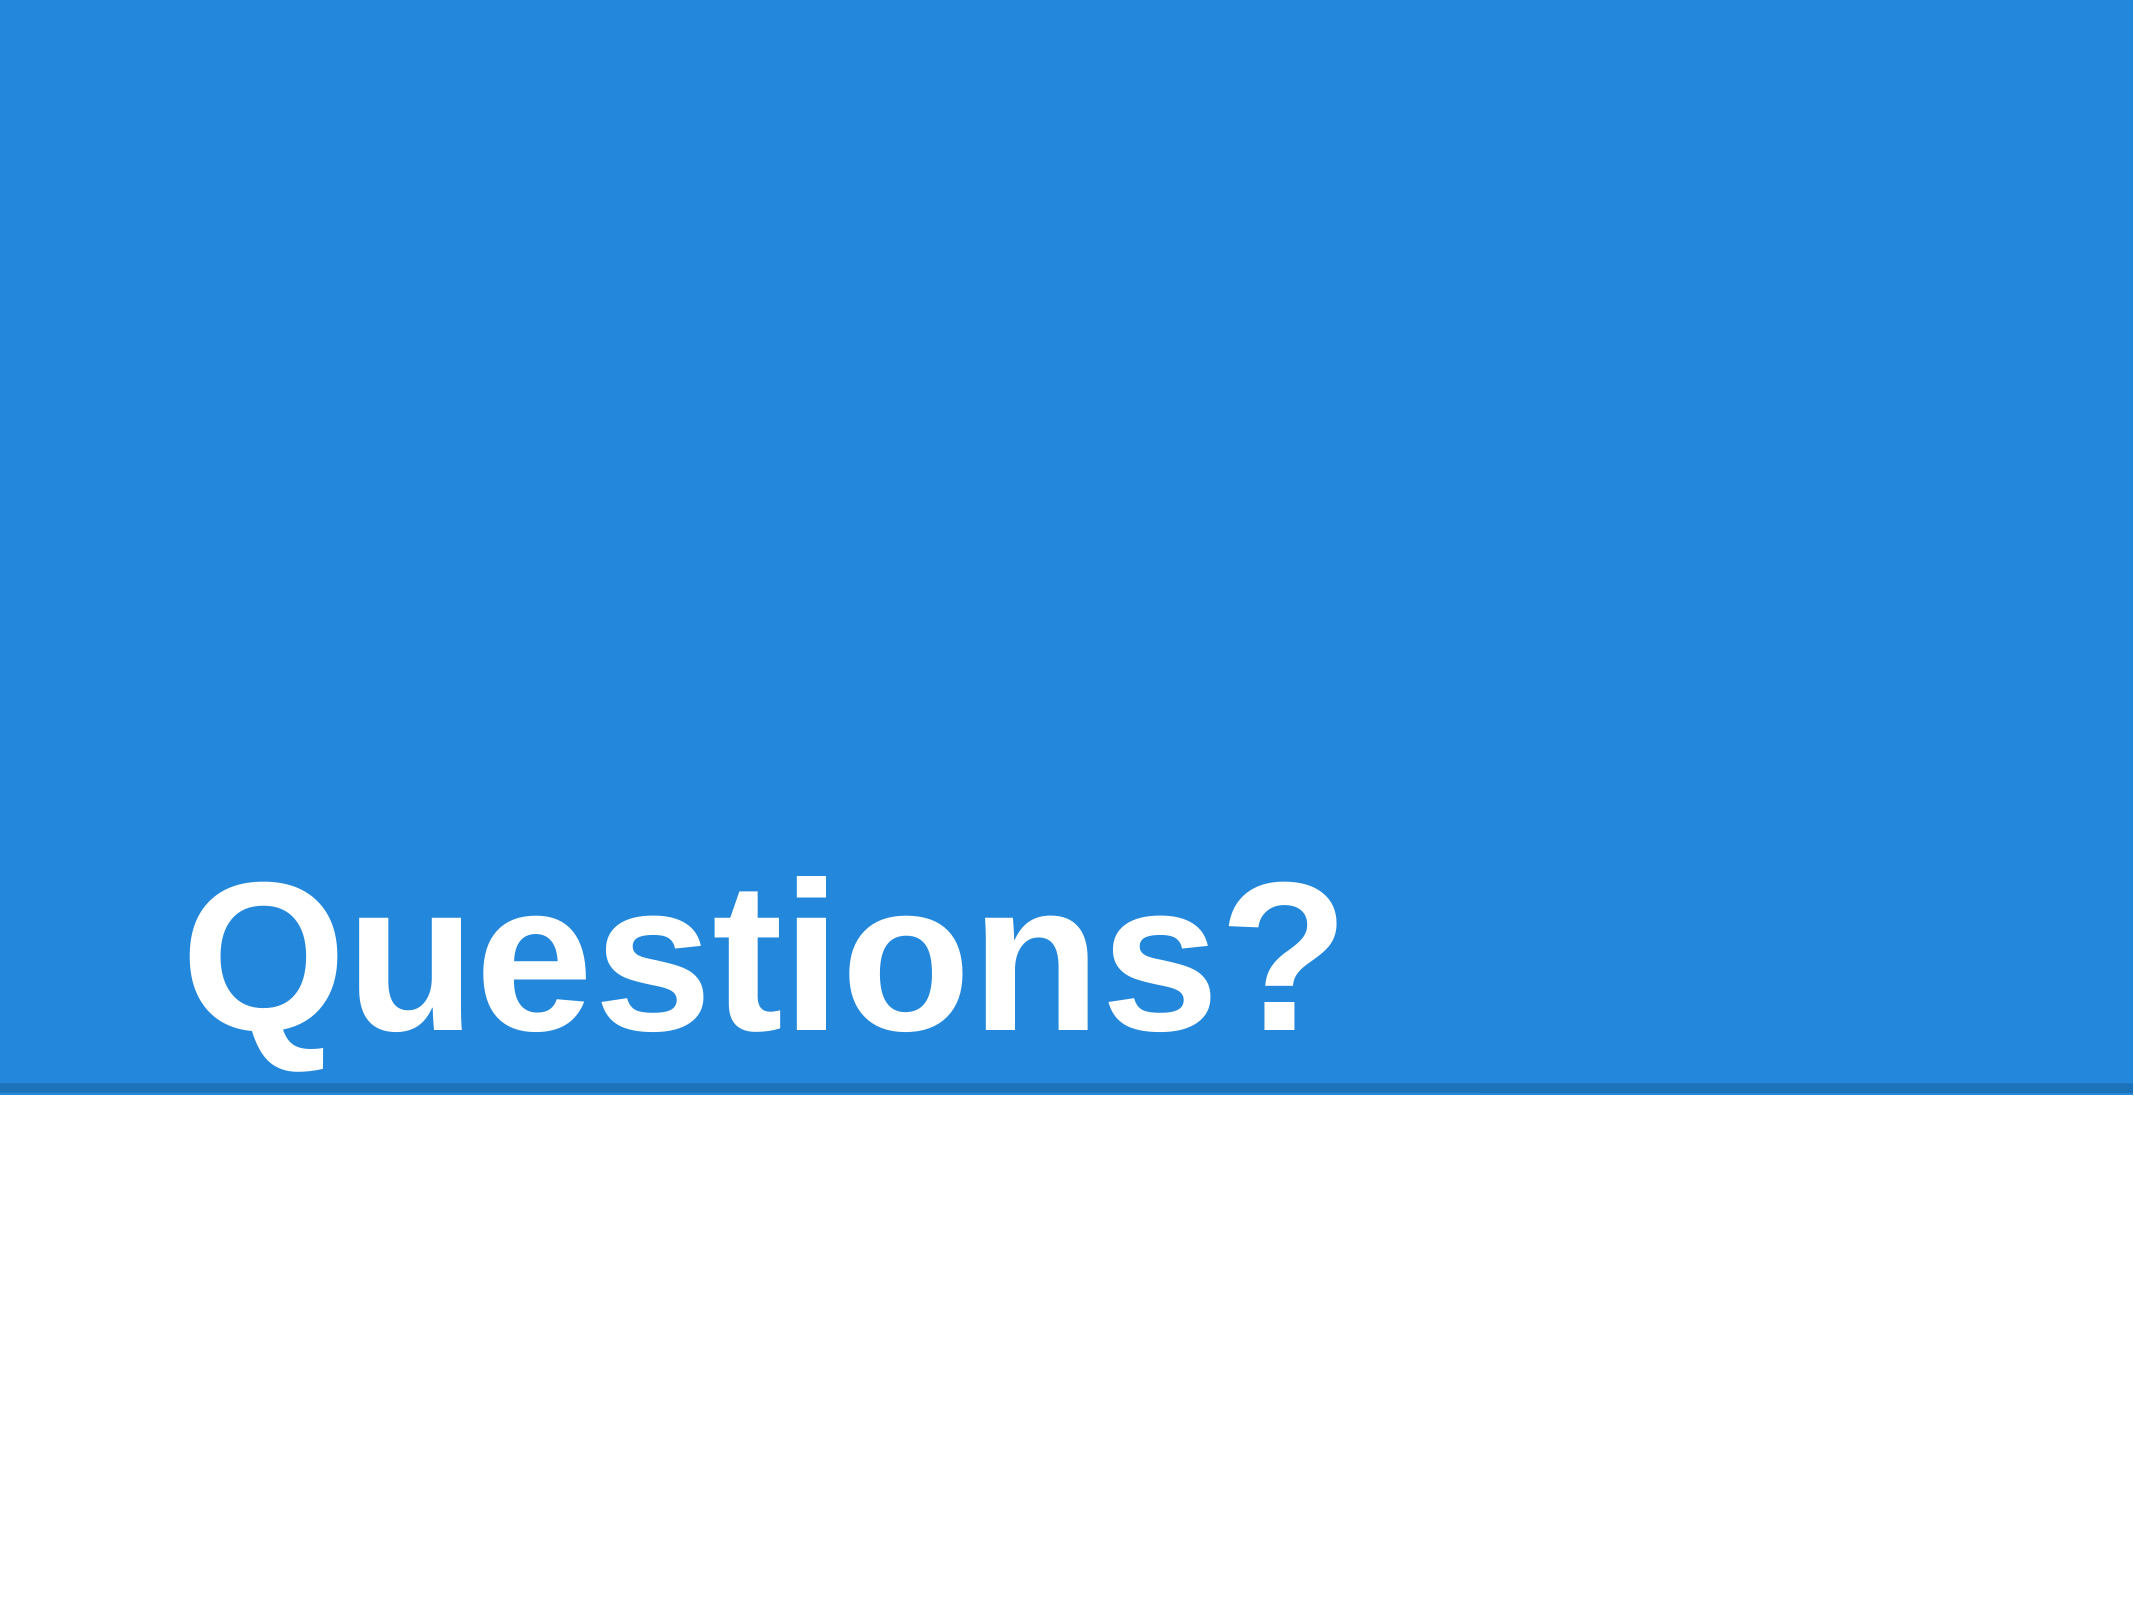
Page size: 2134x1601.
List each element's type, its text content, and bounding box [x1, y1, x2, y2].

title Questions? [159, 581, 1974, 1095]
